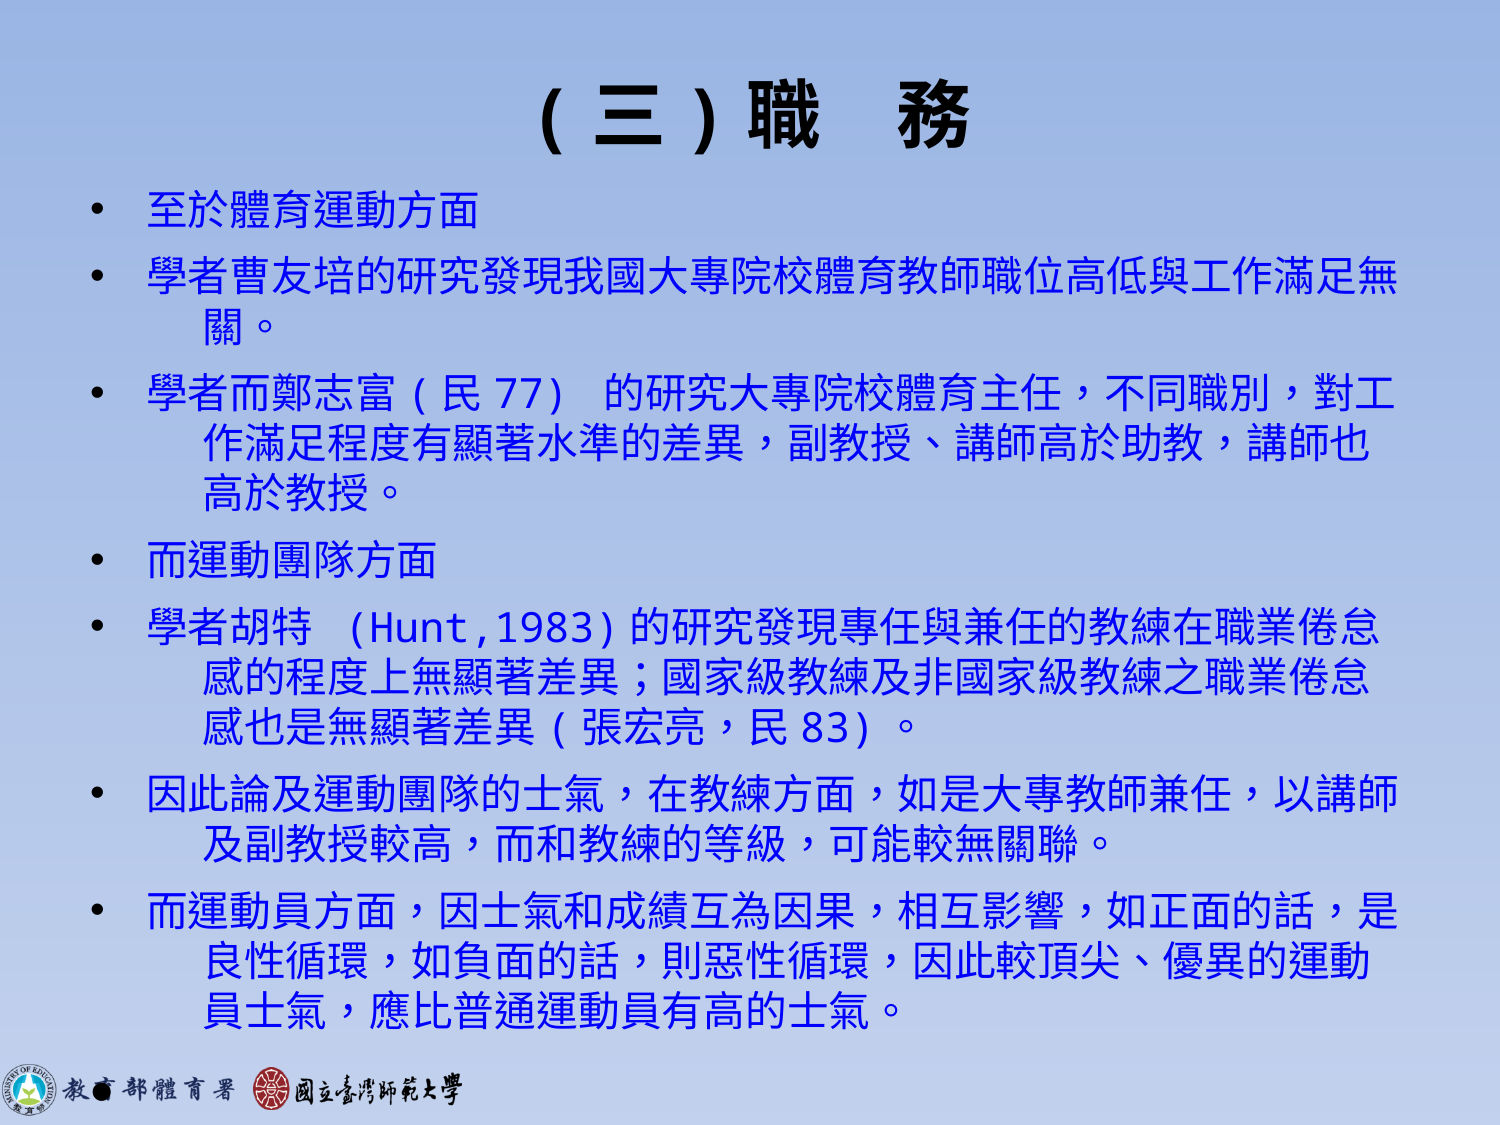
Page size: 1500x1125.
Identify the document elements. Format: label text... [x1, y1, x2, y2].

list 至於體育運動方面 學者曹友培的研究發現我國大專院校體育教師職位高低與工作滿足無關。 學者而鄭志富(民77) 的研究大專院校體育主任，不同職別，對工作滿足程度有顯著水準的差異，副教授、講師高於助教，講師也高於教授。 而運動團隊方面 學者胡特 (Hunt,1983)的研究發現專任與兼任的教練在職業倦怠感的程度上無顯著差異；國家級教練及非國家級教練之職業倦怠感也是無顯著差異(張宏亮，民83)。 因此論及運動團隊的士氣，在教練方面，如是大專教師兼任，以講師及副教授較高，而和教練的等級，可能較無關聯。 而運動員方面，因士氣和成績互為因果，相互影響，如正面的話，是良性循環，如負面的話，則惡性循環，因此較頂尖、優異的運動員士氣，應比普通運動員有高的士氣。 [75, 175, 1426, 1048]
title (三)職 務 [75, 18, 1426, 175]
